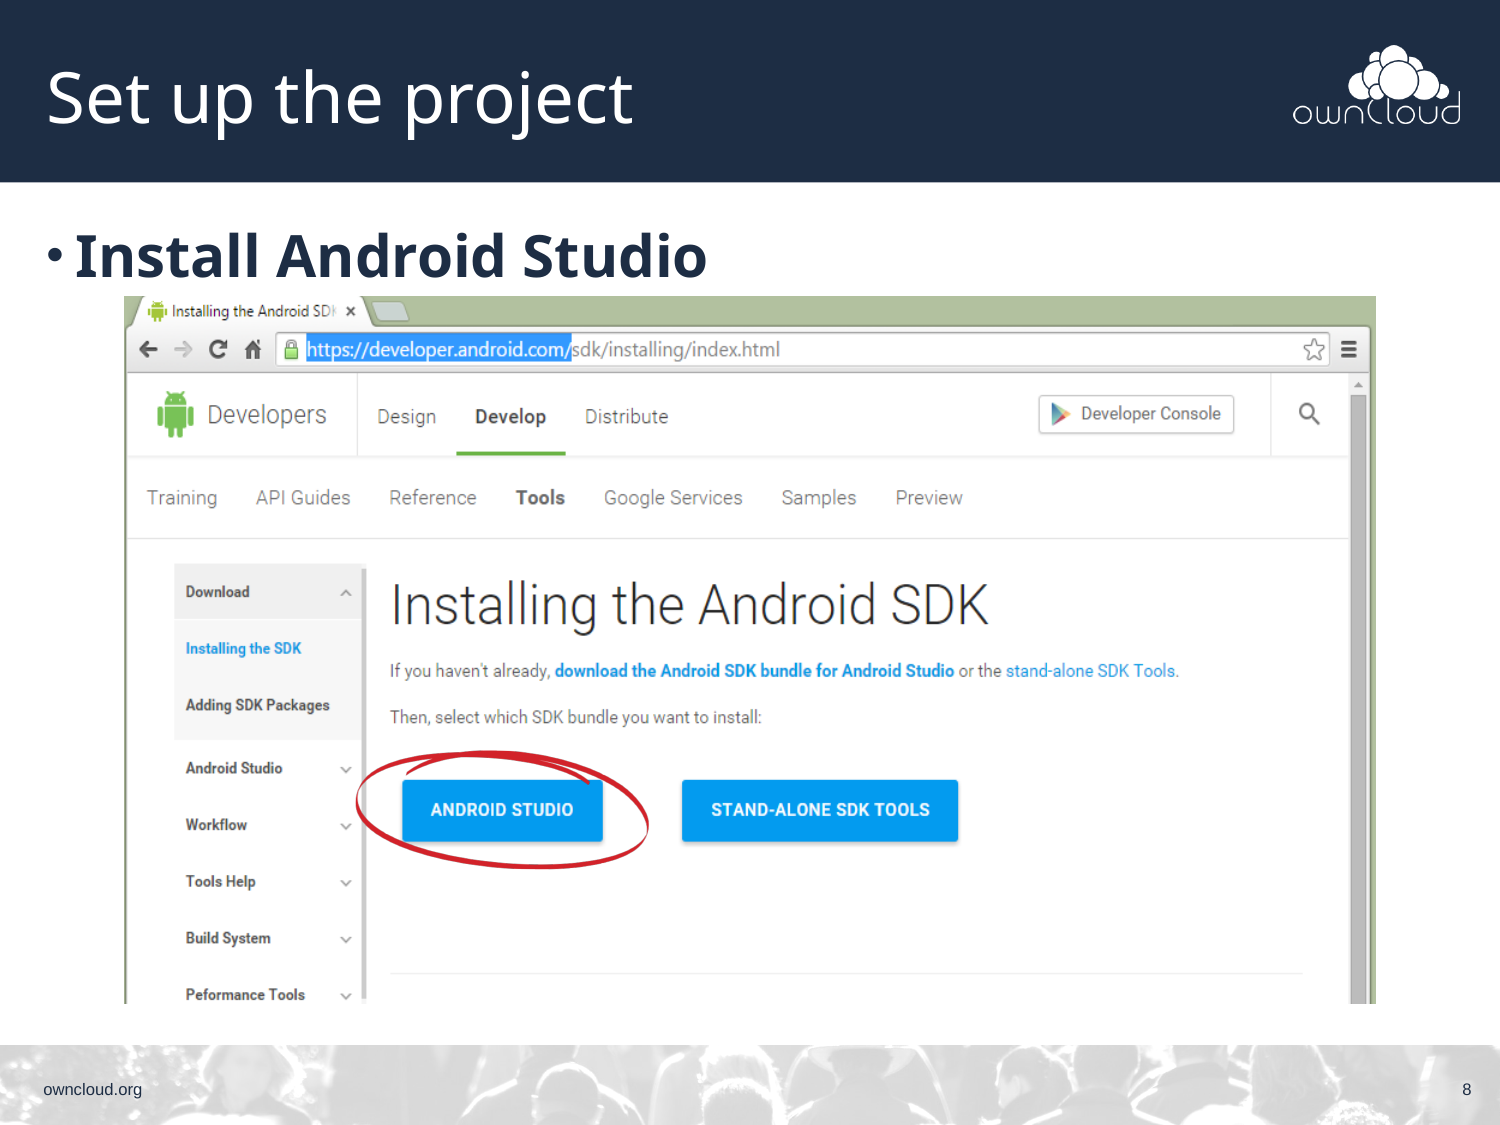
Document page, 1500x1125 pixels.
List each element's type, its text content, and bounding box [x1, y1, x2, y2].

title Set up the project [46, 5, 1258, 187]
list Install Android Studio [46, 214, 1465, 1026]
picture [0, 1045, 1500, 1125]
picture [1293, 45, 1460, 124]
picture [124, 296, 1376, 1004]
